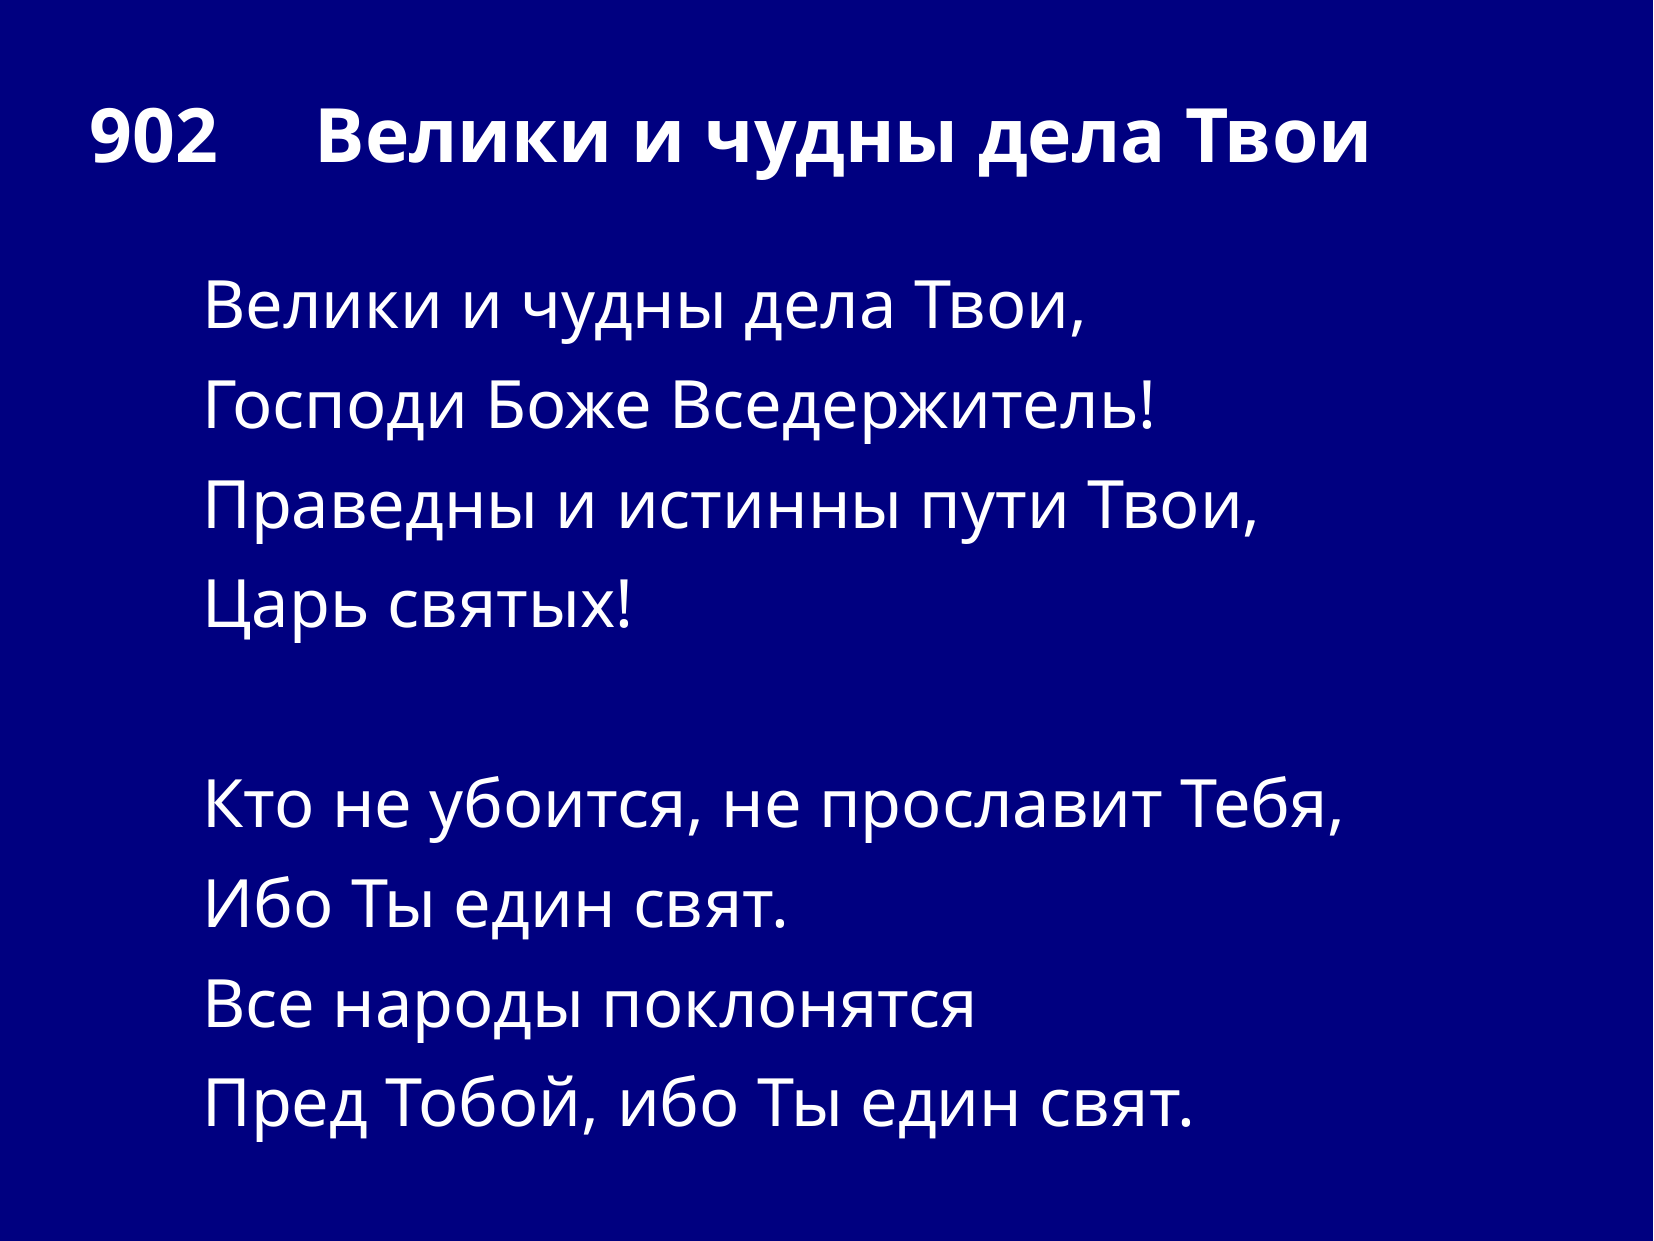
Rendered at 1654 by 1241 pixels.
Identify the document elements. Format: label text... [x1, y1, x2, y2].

text_box 902 Велики и чудны дела Твои [75, 75, 1576, 188]
text_box Велики и чудны дела Твои, Господи Боже Вседержитель! Праведны и истинны пути Твои, Царь святых! Кто не убоится, не прославит Тебя, Ибо Ты един свят. Все народы поклонятся Пред Тобой, ибо Ты един свят. [75, 188, 1576, 1163]
